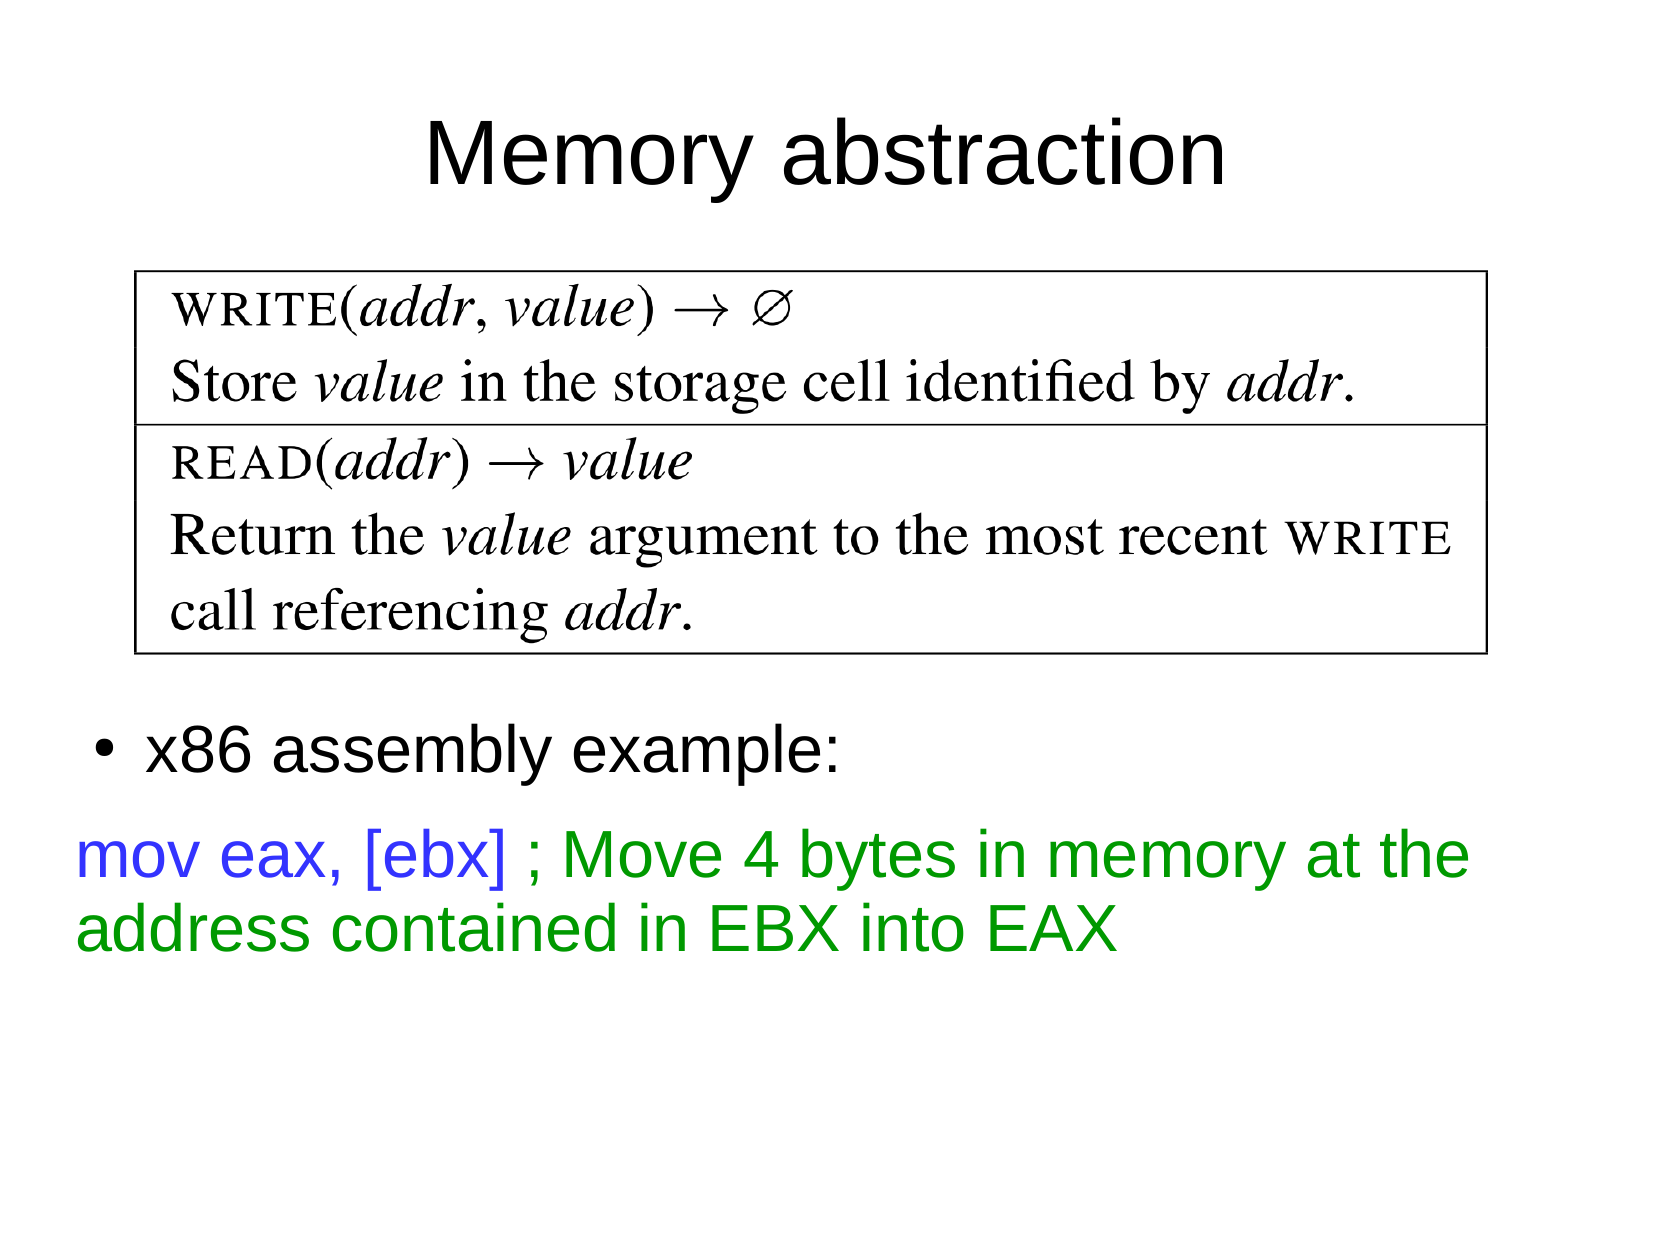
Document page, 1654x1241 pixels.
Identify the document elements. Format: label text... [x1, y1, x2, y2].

picture [112, 250, 1501, 676]
list x86 assembly example: mov eax, [ebx] ; Move 4 bytes in memory at the address contained in EBX into EAX [75, 712, 1564, 1163]
title Memory abstraction [82, 49, 1571, 257]
